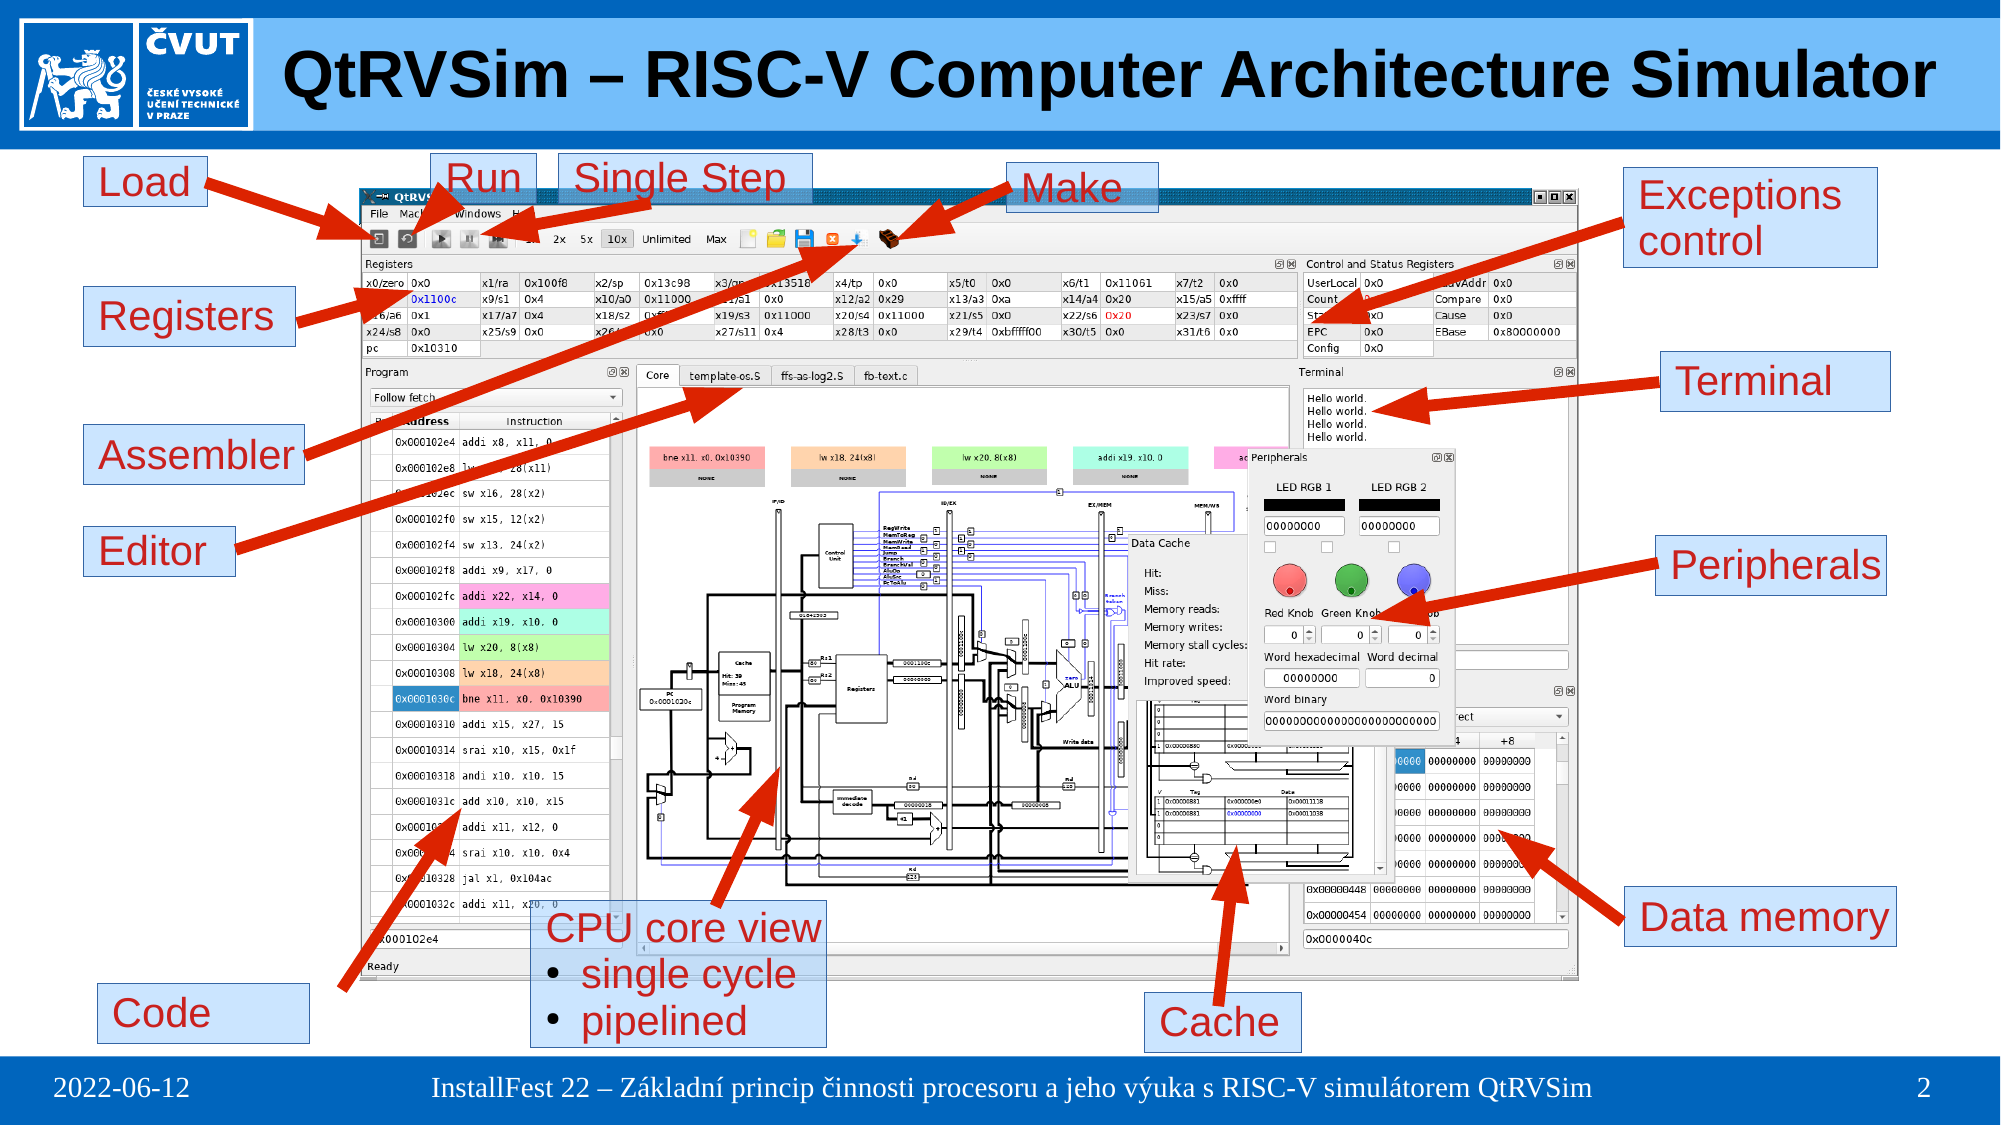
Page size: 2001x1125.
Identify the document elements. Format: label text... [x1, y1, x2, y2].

text_box Code [97, 983, 310, 1044]
text_box Terminal [1660, 351, 1891, 412]
text_box Peripherals [1655, 535, 1887, 596]
text_box Assembler [83, 424, 305, 485]
picture [534, 206, 598, 218]
text_box Exceptions control [1623, 167, 1878, 268]
text_box Cache [1144, 992, 1302, 1053]
text_box CPU core view single cycle pipelined [530, 900, 827, 1048]
text_box Run [452, 166, 468, 177]
title QtRVSim – RISC-V Computer Architecture Simulator [253, 18, 2001, 131]
text_box Make [1006, 162, 1159, 213]
text_box Load [83, 156, 208, 207]
text_box Run [430, 153, 537, 204]
text_box Single Step [558, 153, 813, 204]
text_box Registers [83, 286, 296, 347]
text_box Data memory [1624, 886, 1897, 947]
text_box Editor [83, 526, 236, 577]
picture [359, 188, 1579, 981]
